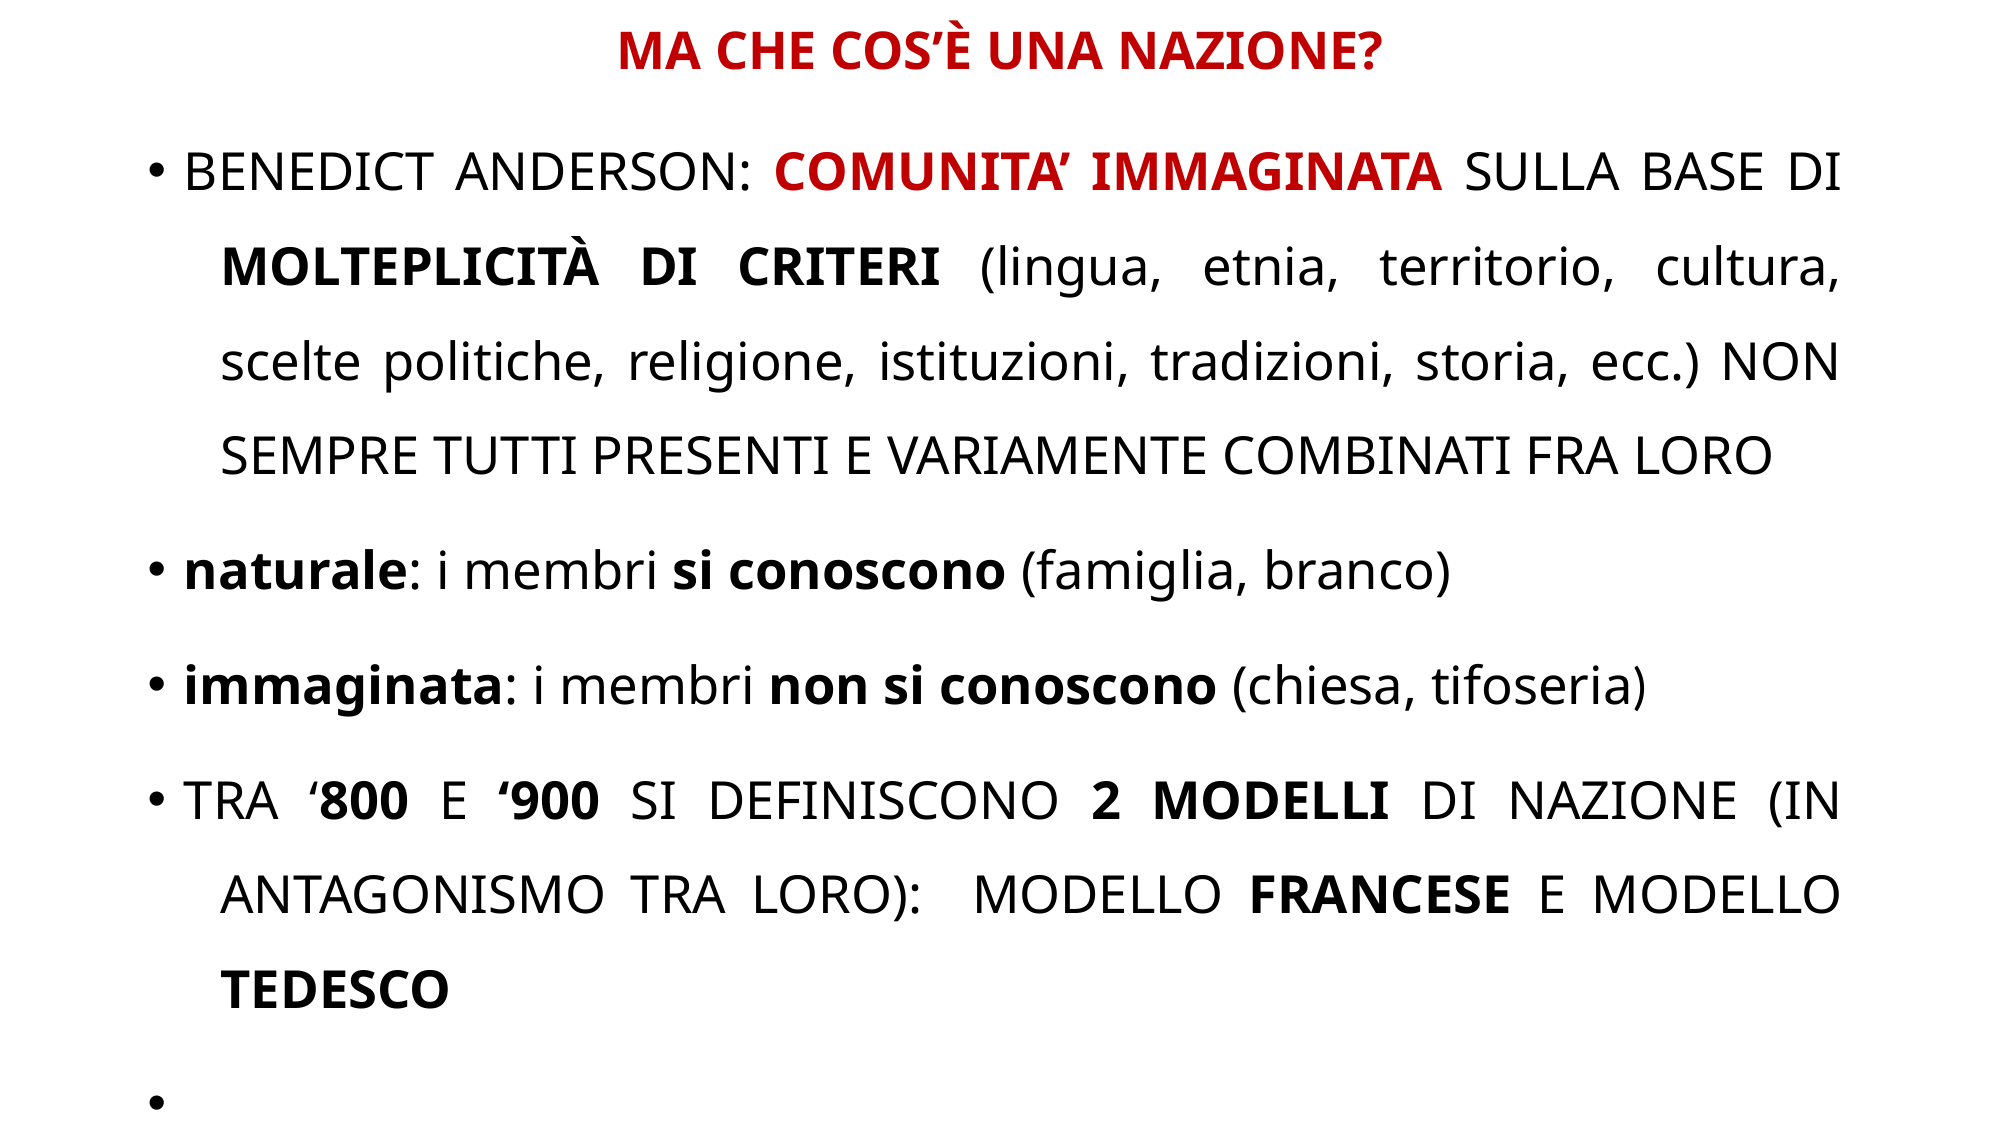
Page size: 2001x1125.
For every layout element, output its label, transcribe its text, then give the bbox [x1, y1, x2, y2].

title MA CHE COS’È UNA NAZIONE? [137, 17, 1863, 89]
list BENEDICT ANDERSON: COMUNITA’ IMMAGINATA SULLA BASE DI MOLTEPLICITÀ DI CRITERI (lingua, etnia, territorio, cultura, scelte politiche, religione, istituzioni, tradizioni, storia, ecc.) NON SEMPRE TUTTI PRESENTI E VARIAMENTE COMBINATI FRA LORO naturale: i membri si conoscono (famiglia, branco) immaginata: i membri non si conoscono (chiesa, tifoseria) TRA ‘800 E ‘900 SI DEFINISCONO 2 MODELLI DI NAZIONE (IN ANTAGONISMO TRA LORO): MODELLO FRANCESE E MODELLO TEDESCO [132, 99, 1858, 1108]
